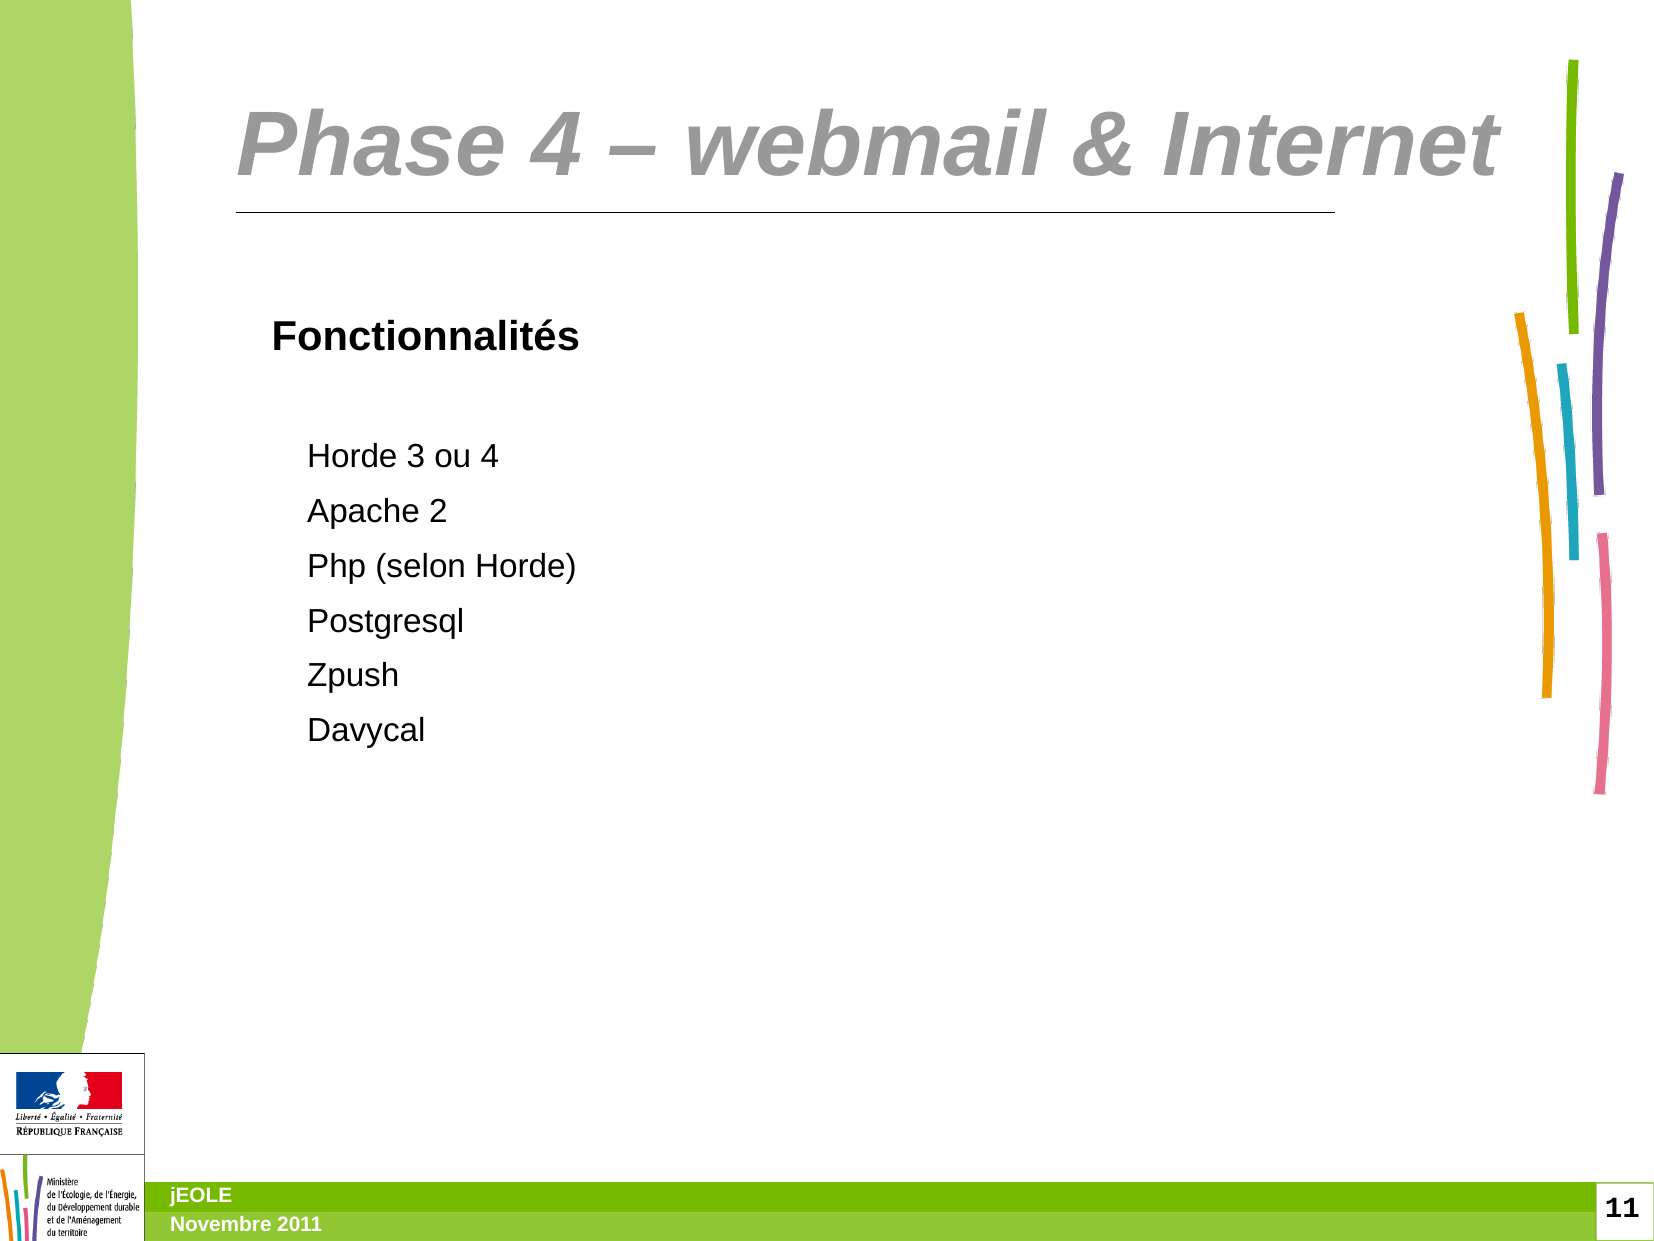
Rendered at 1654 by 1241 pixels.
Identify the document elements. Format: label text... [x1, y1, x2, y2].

title Phase 4 – webmail & Internet [236, 69, 1536, 218]
picture [0, 0, 1654, 1241]
list Fonctionnalités Horde 3 ou 4 Apache 2 Php (selon Horde) Postgresql Zpush Davycal [236, 312, 1506, 904]
